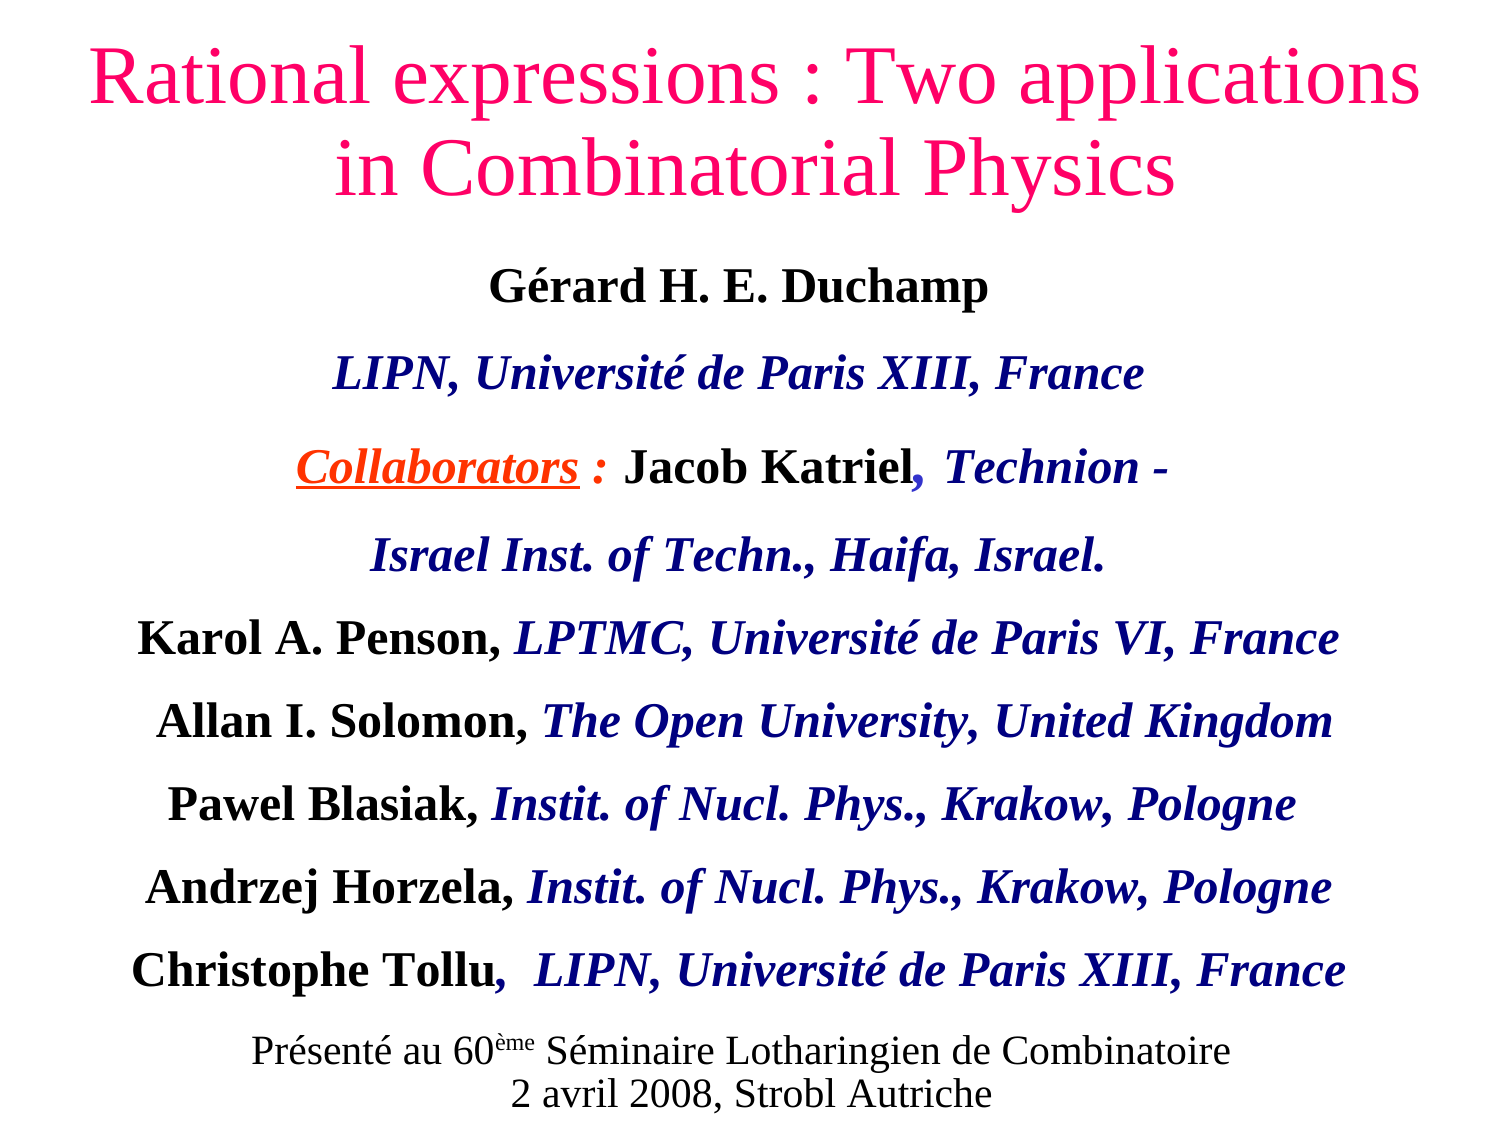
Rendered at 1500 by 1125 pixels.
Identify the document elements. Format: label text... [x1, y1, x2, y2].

title Rational expressions : Two applications in Combinatorial Physics [37, 2, 1476, 241]
text_box Gérard H. E. Duchamp LIPN, Université de Paris XIII, France Collaborators : Jacob Katriel, Technion - Israel Inst. of Techn., Haifa, Israel. Karol A. Penson, LPTMC, Université de Paris VI, France Allan I. Solomon, The Open University, United Kingdom Pawel Blasiak, Instit. of Nucl. Phys., Krakow, Pologne Andrzej Horzela, Instit. of Nucl. Phys., Krakow, Pologne Christophe Tollu, LIPN, Université de Paris XIII, France [1, 250, 1477, 1005]
text_box Présenté au 60ème Séminaire Lotharingien de Combinatoire 2 avril 2008, Strobl Autriche [236, 1021, 1279, 1125]
